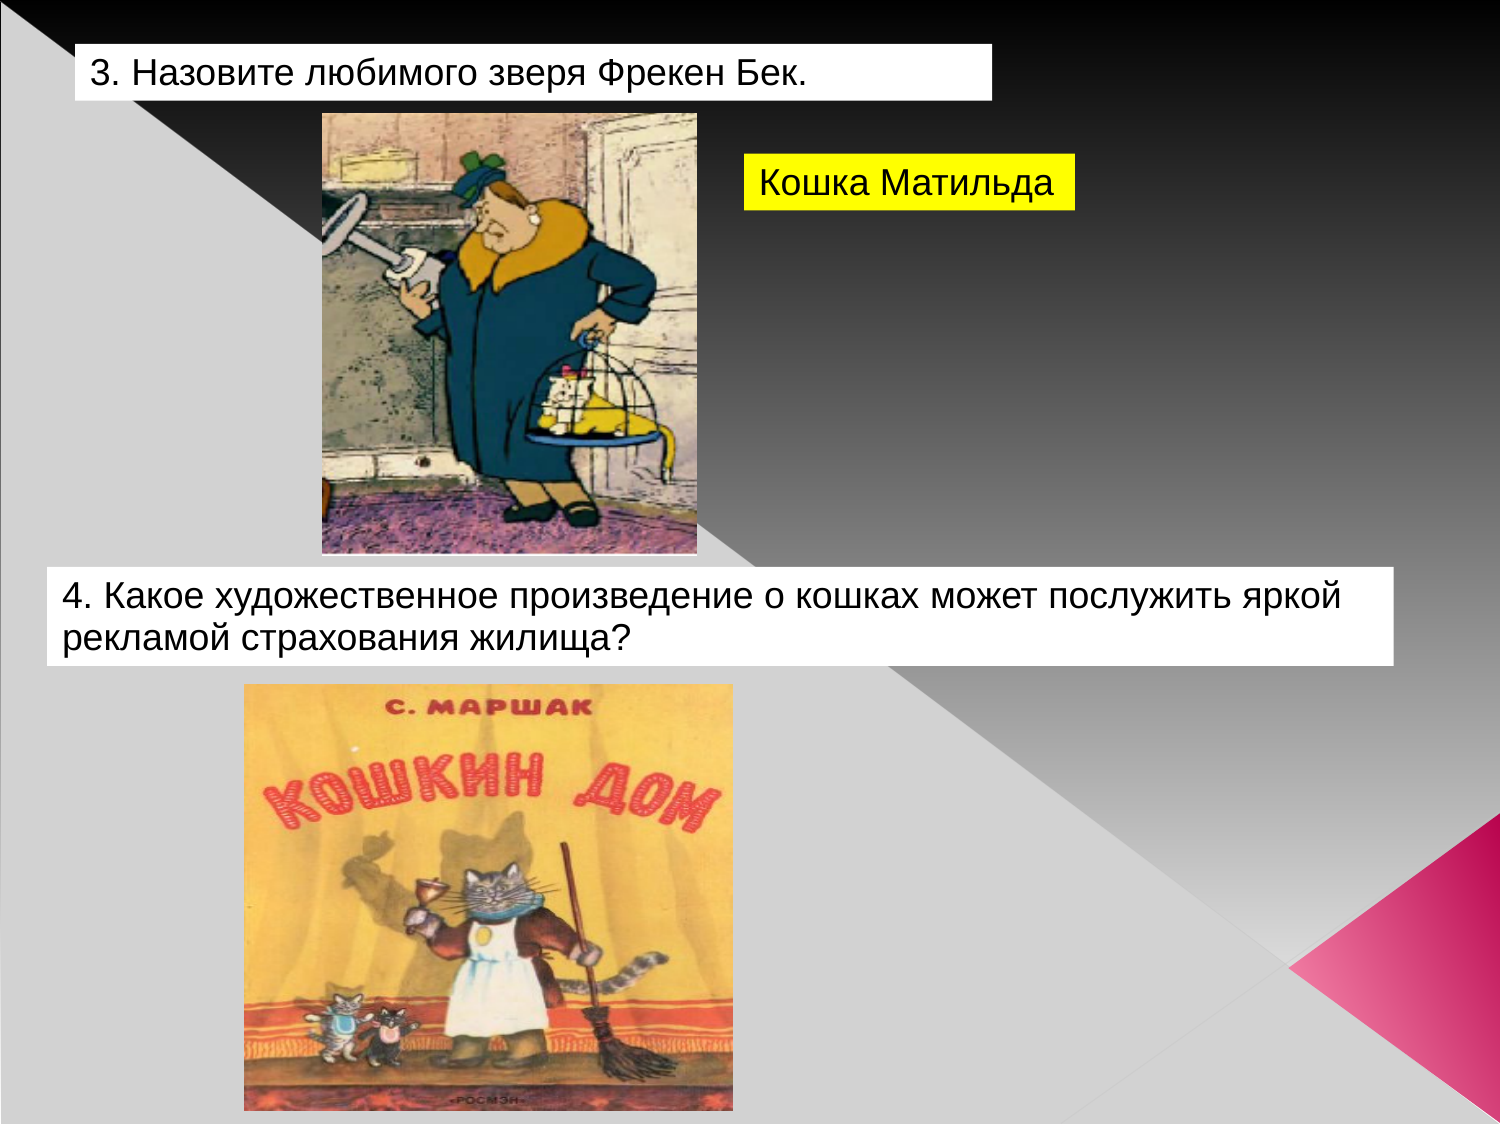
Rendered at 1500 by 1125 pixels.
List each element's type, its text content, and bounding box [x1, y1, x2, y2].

text_box Кошка Матильда [744, 153, 1075, 211]
picture [322, 113, 697, 556]
title [697, 43, 1425, 274]
text_box [59, 59, 1158, 116]
title [75, 116, 322, 274]
text_box 4. Какое художественное произведение о кошках может послужить яркой рекламой страхования жилища? [47, 566, 1394, 666]
text_box 3. Назовите любимого зверя Фрекен Бек. [75, 43, 993, 101]
picture [244, 684, 733, 1111]
